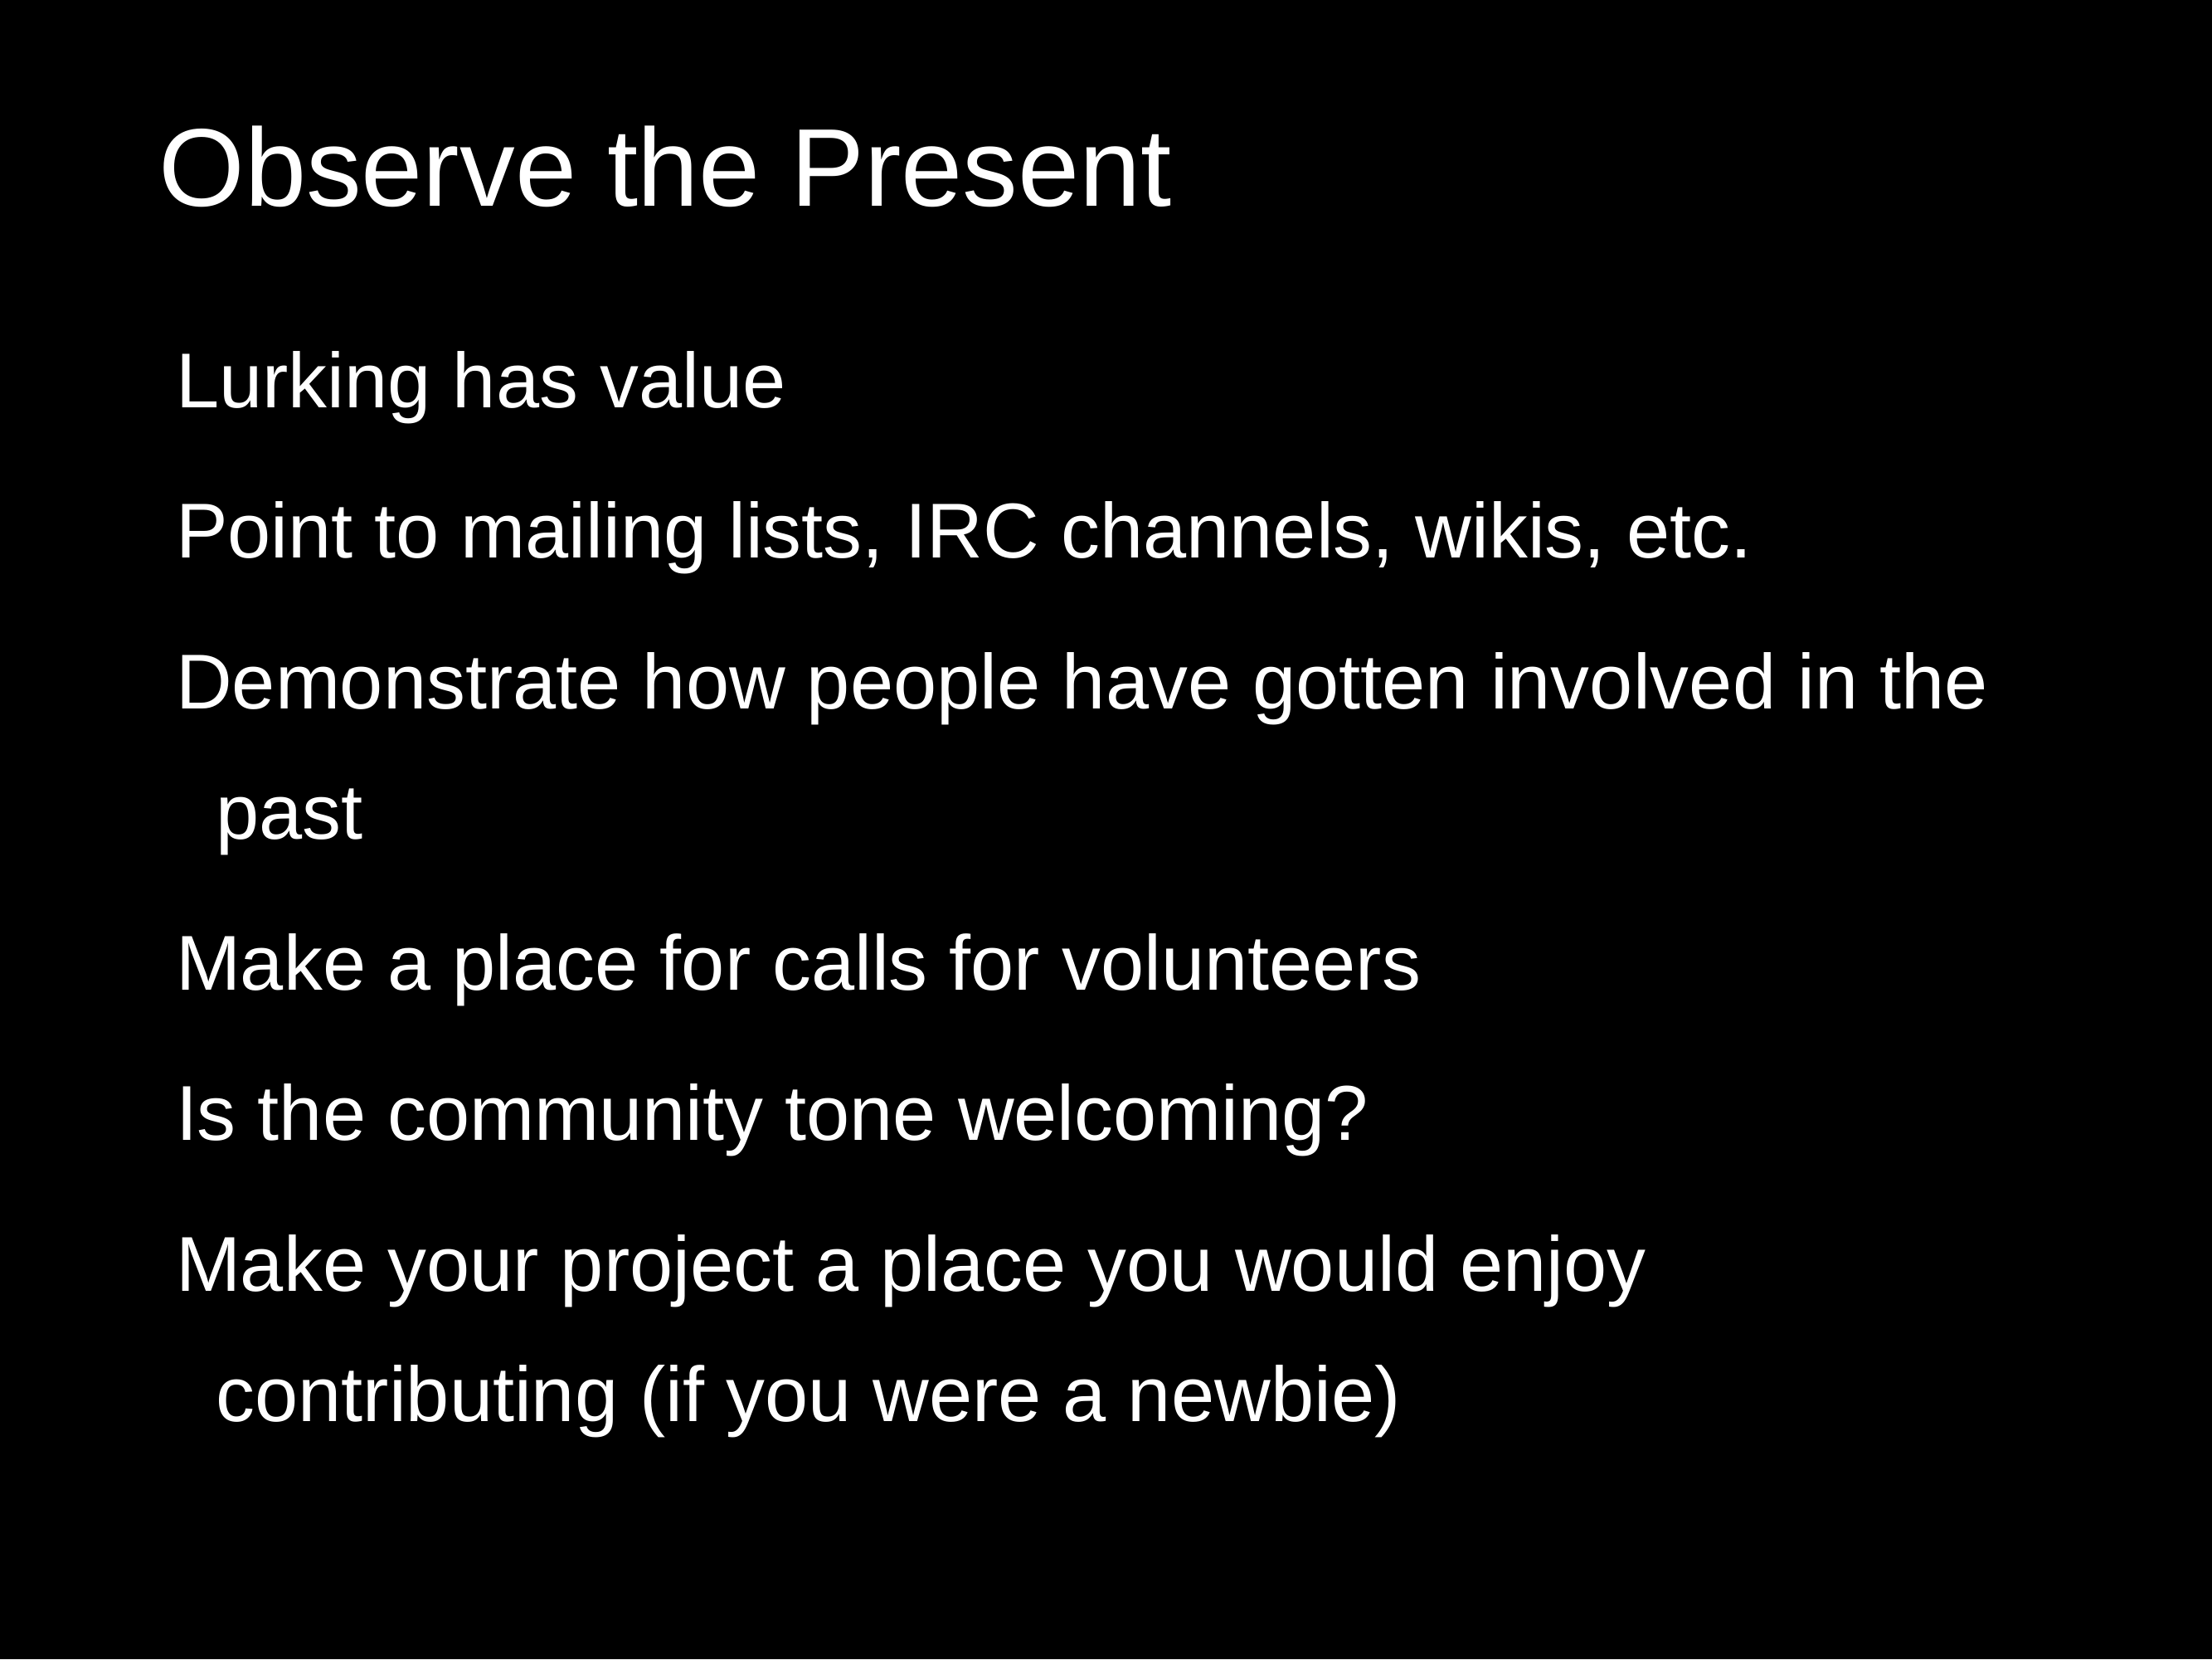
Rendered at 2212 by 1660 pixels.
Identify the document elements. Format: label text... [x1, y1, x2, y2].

list Lurking has value Point to mailing lists, IRC channels, wikis, etc. Demonstrate how people have gotten involved in the past Make a place for calls for volunteers Is the community tone welcoming? Make your project a place you would enjoy contributing (if you were a newbie) [152, 286, 2059, 1570]
title Observe the Present [152, 79, 2059, 256]
